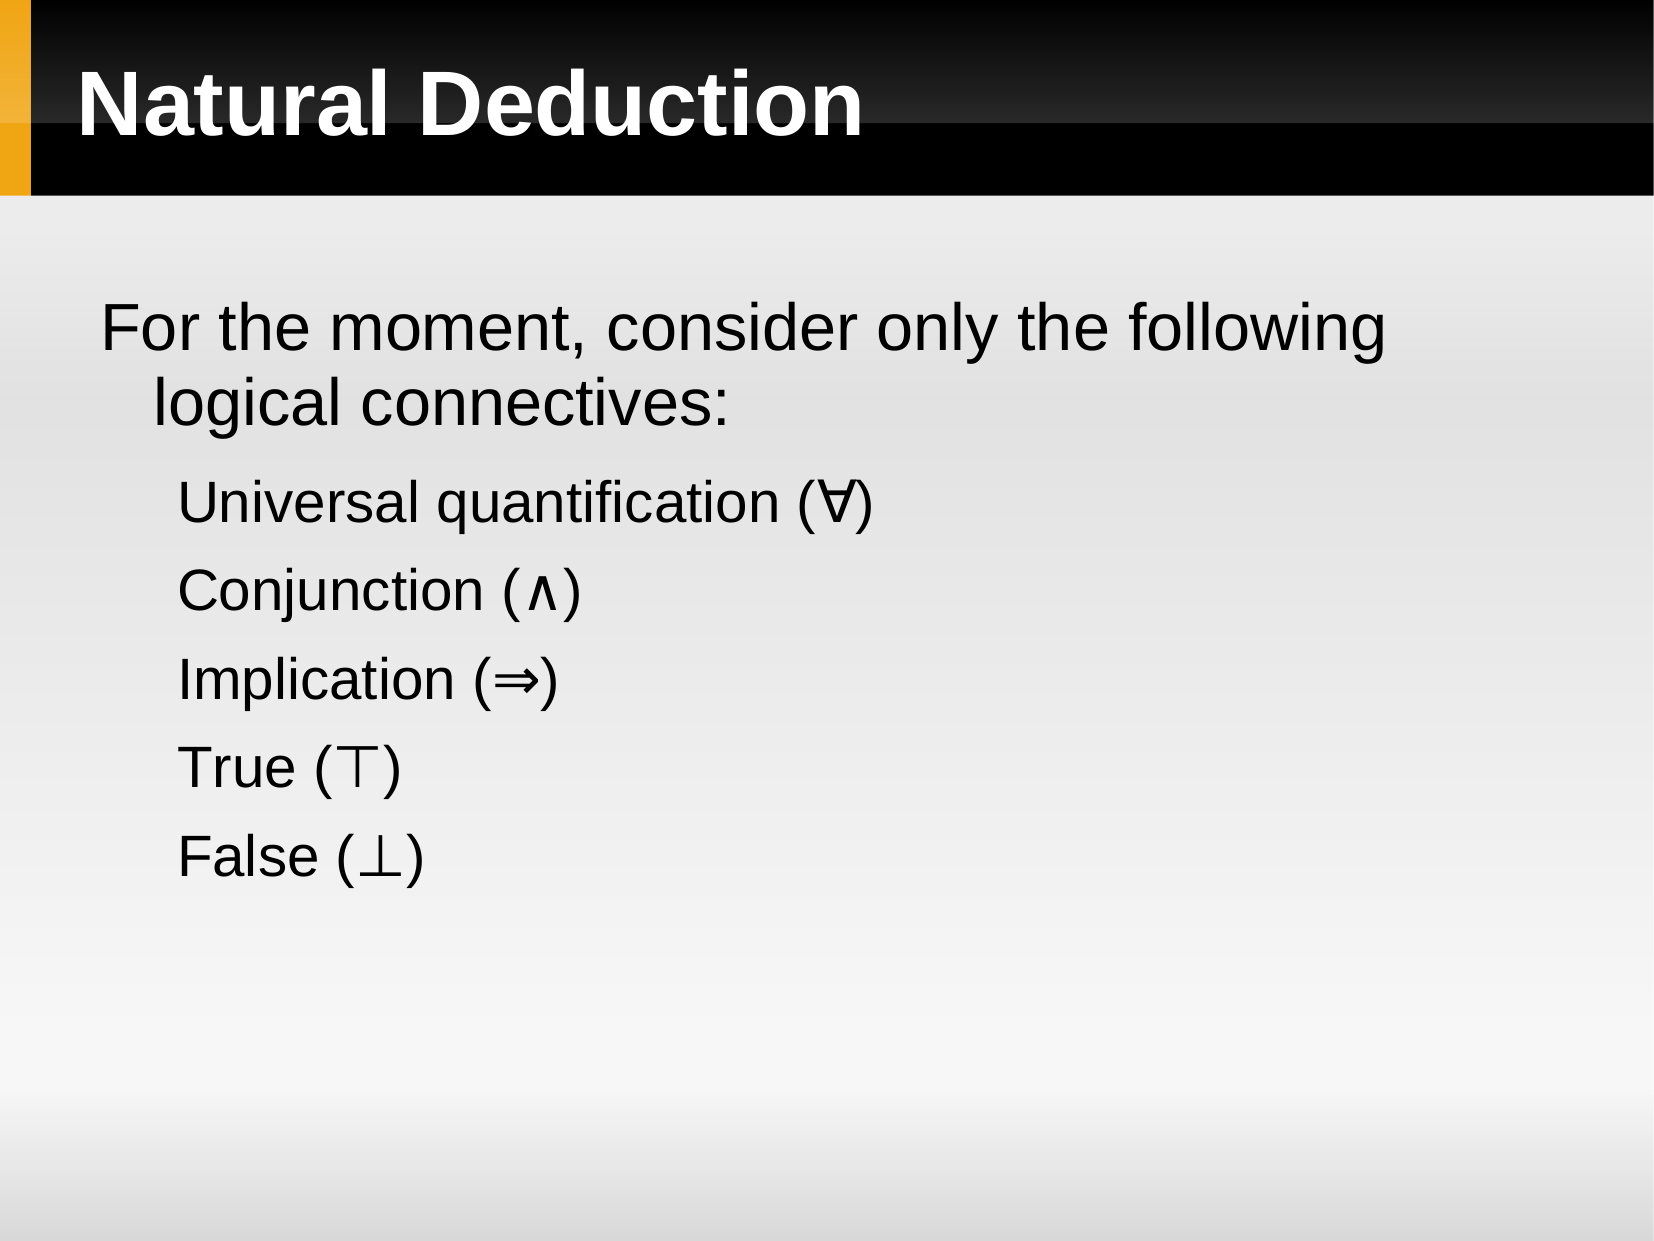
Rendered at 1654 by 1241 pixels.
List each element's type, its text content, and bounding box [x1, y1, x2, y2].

list For the moment, consider only the following logical connectives: Universal quantification (∀) Conjunction (∧) Implication (⇒) True (⊤) False (⊥) [82, 290, 1571, 1094]
picture [0, 0, 1654, 1241]
title Natural Deduction [76, 7, 1565, 200]
